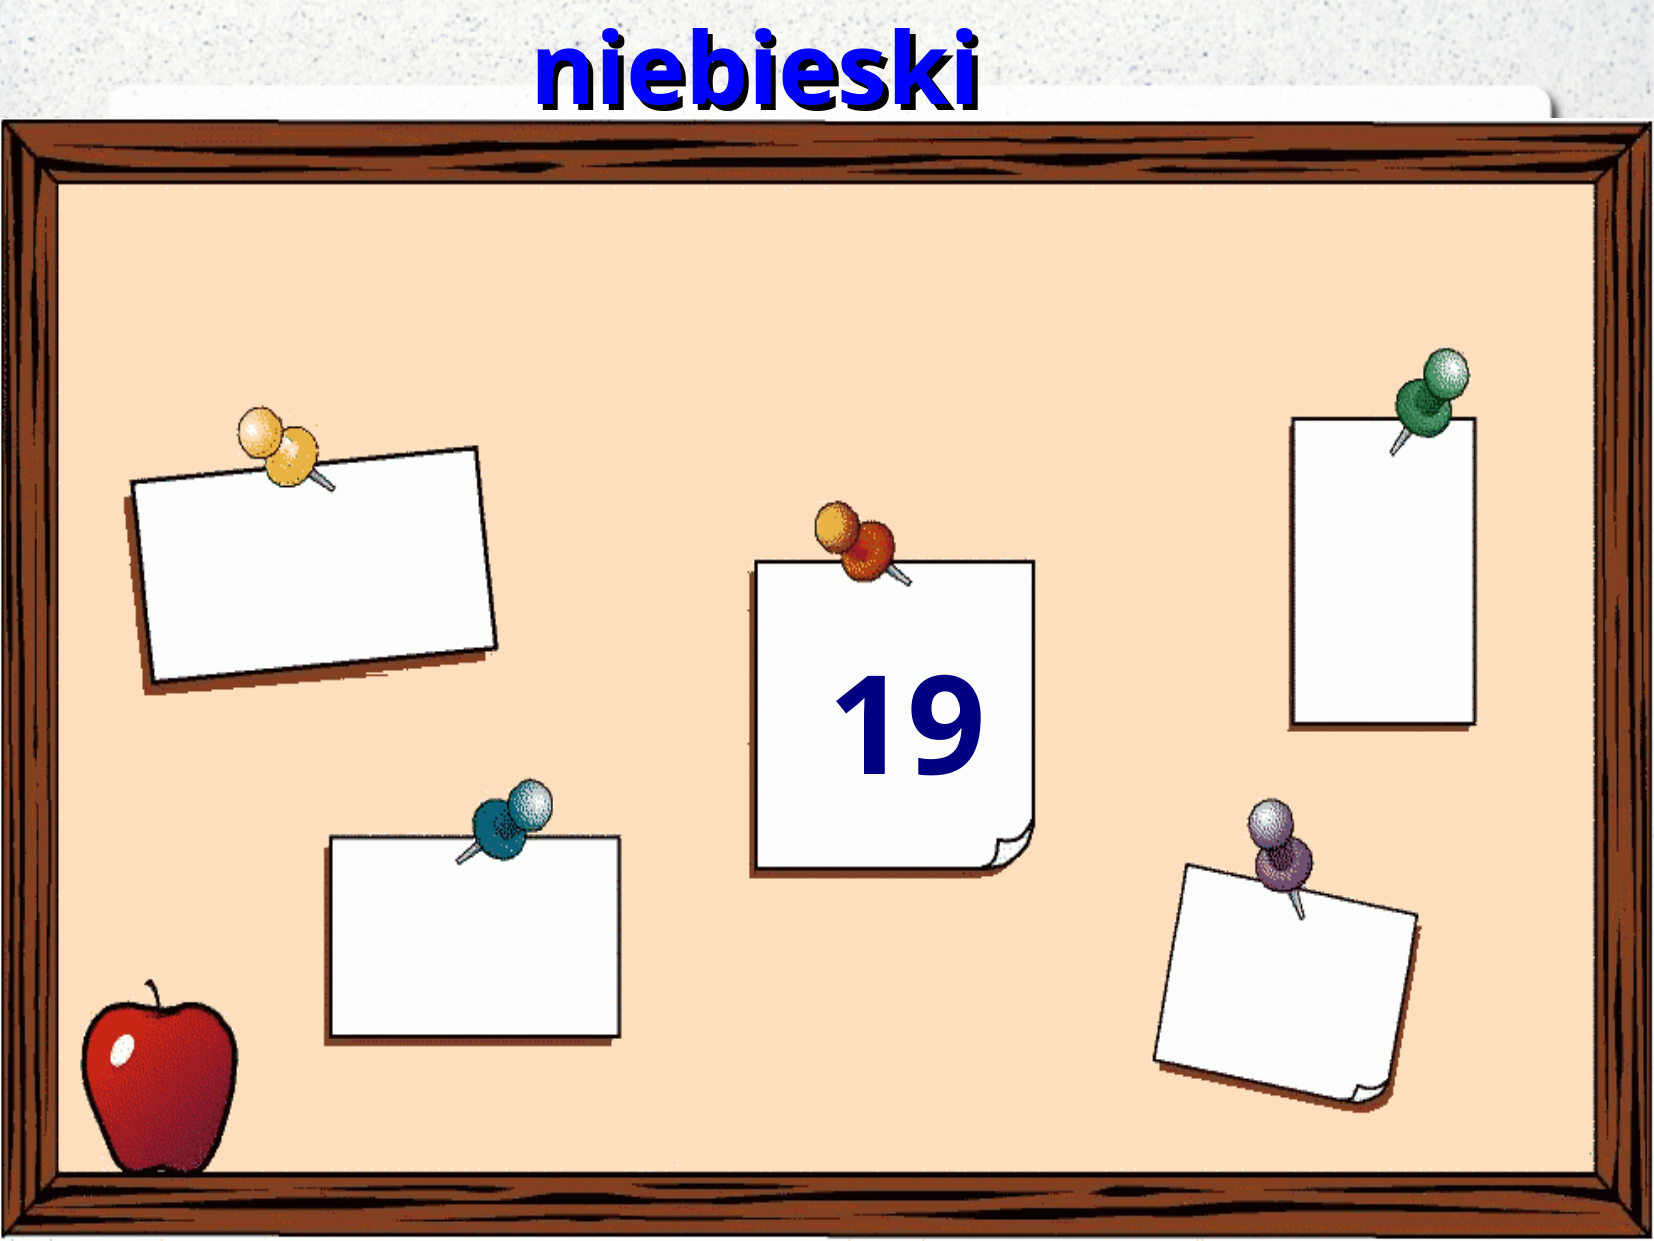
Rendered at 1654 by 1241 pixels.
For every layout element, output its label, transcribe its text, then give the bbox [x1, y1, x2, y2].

picture [0, 0, 1654, 1241]
text_box 19 [767, 620, 1048, 803]
text_box [1151, 909, 1418, 1093]
text_box niebieski [354, 0, 1182, 146]
